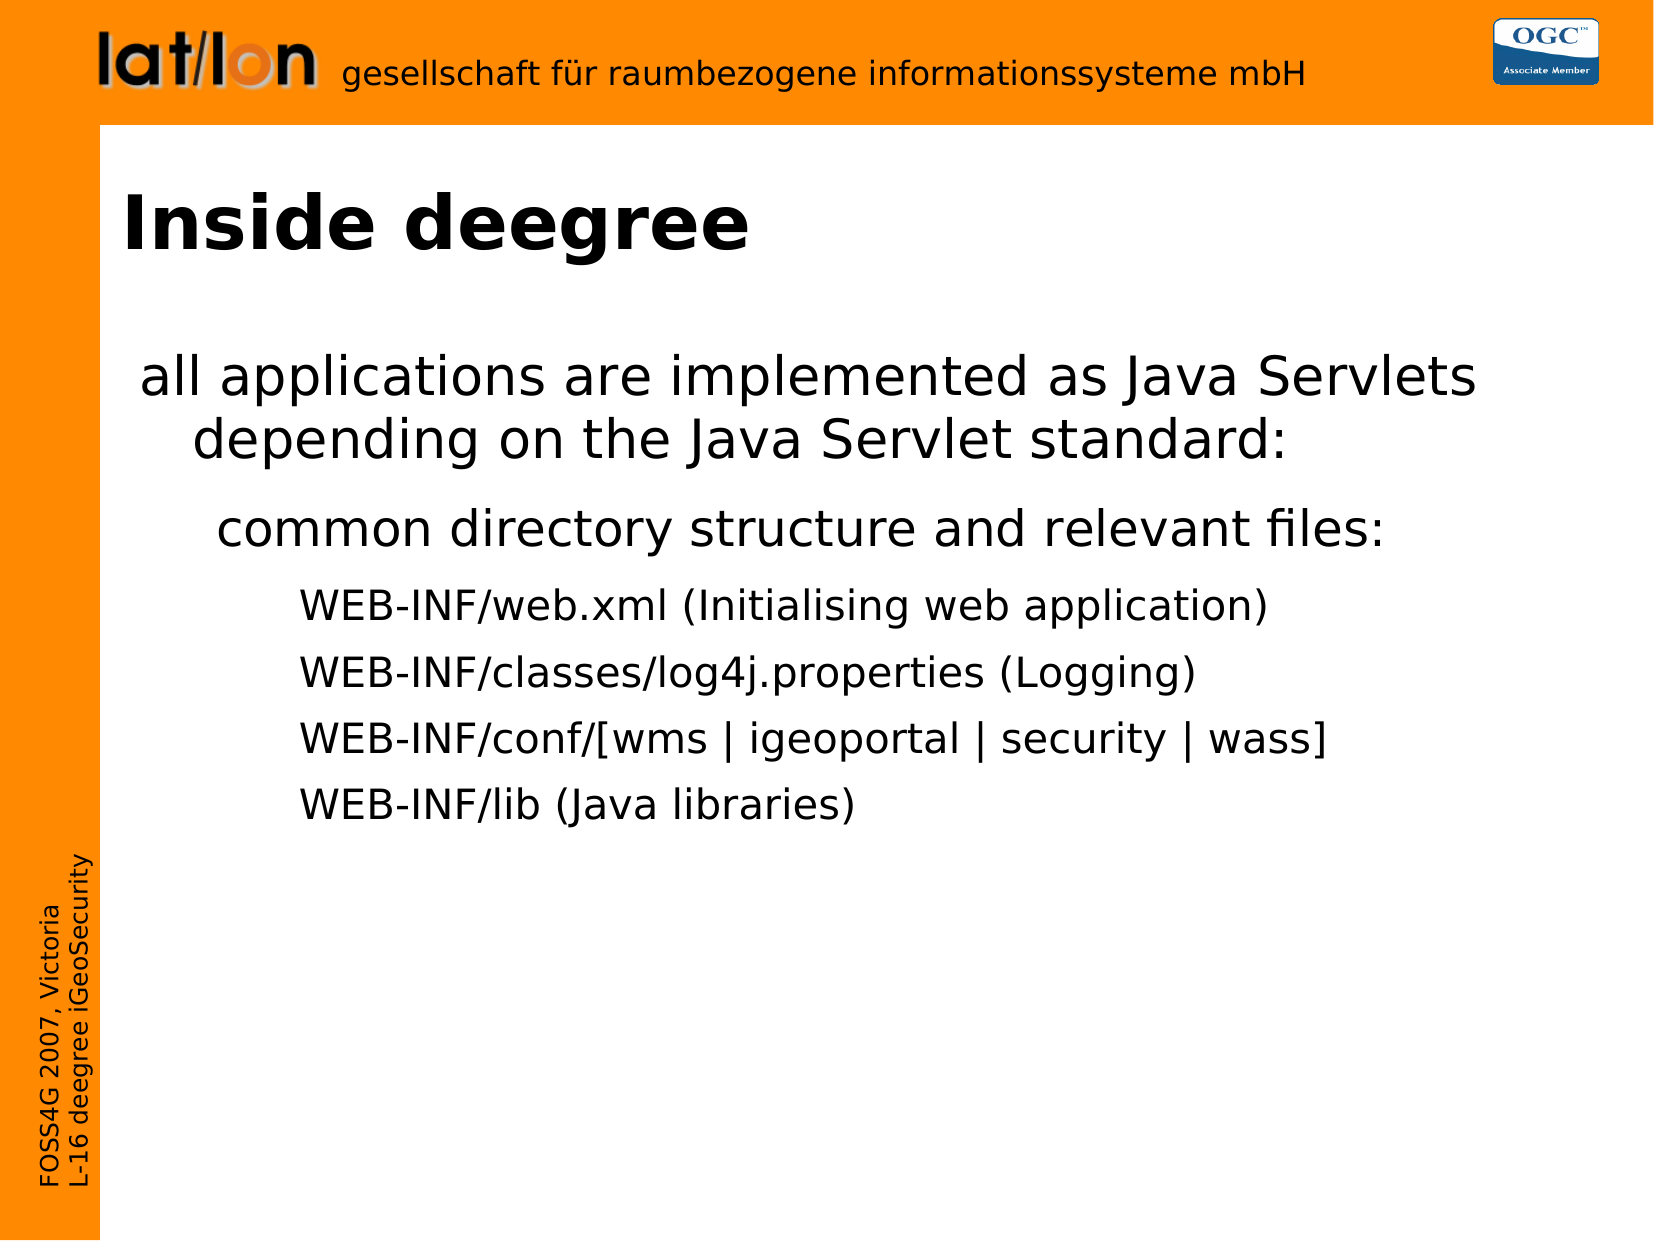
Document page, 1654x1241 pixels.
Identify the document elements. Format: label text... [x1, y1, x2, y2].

picture [87, 23, 324, 97]
title Inside deegree [121, 120, 1534, 328]
list all applications are implemented as Java Servlets depending on the Java Servlet standard: common directory structure and relevant files: WEB-INF/web.xml (Initialising web application) WEB-INF/classes/log4j.properties (Logging) WEB-INF/conf/[wms | igeoportal | security | wass] WEB-INF/lib (Java libraries) [121, 344, 1534, 1127]
picture [1493, 18, 1599, 85]
